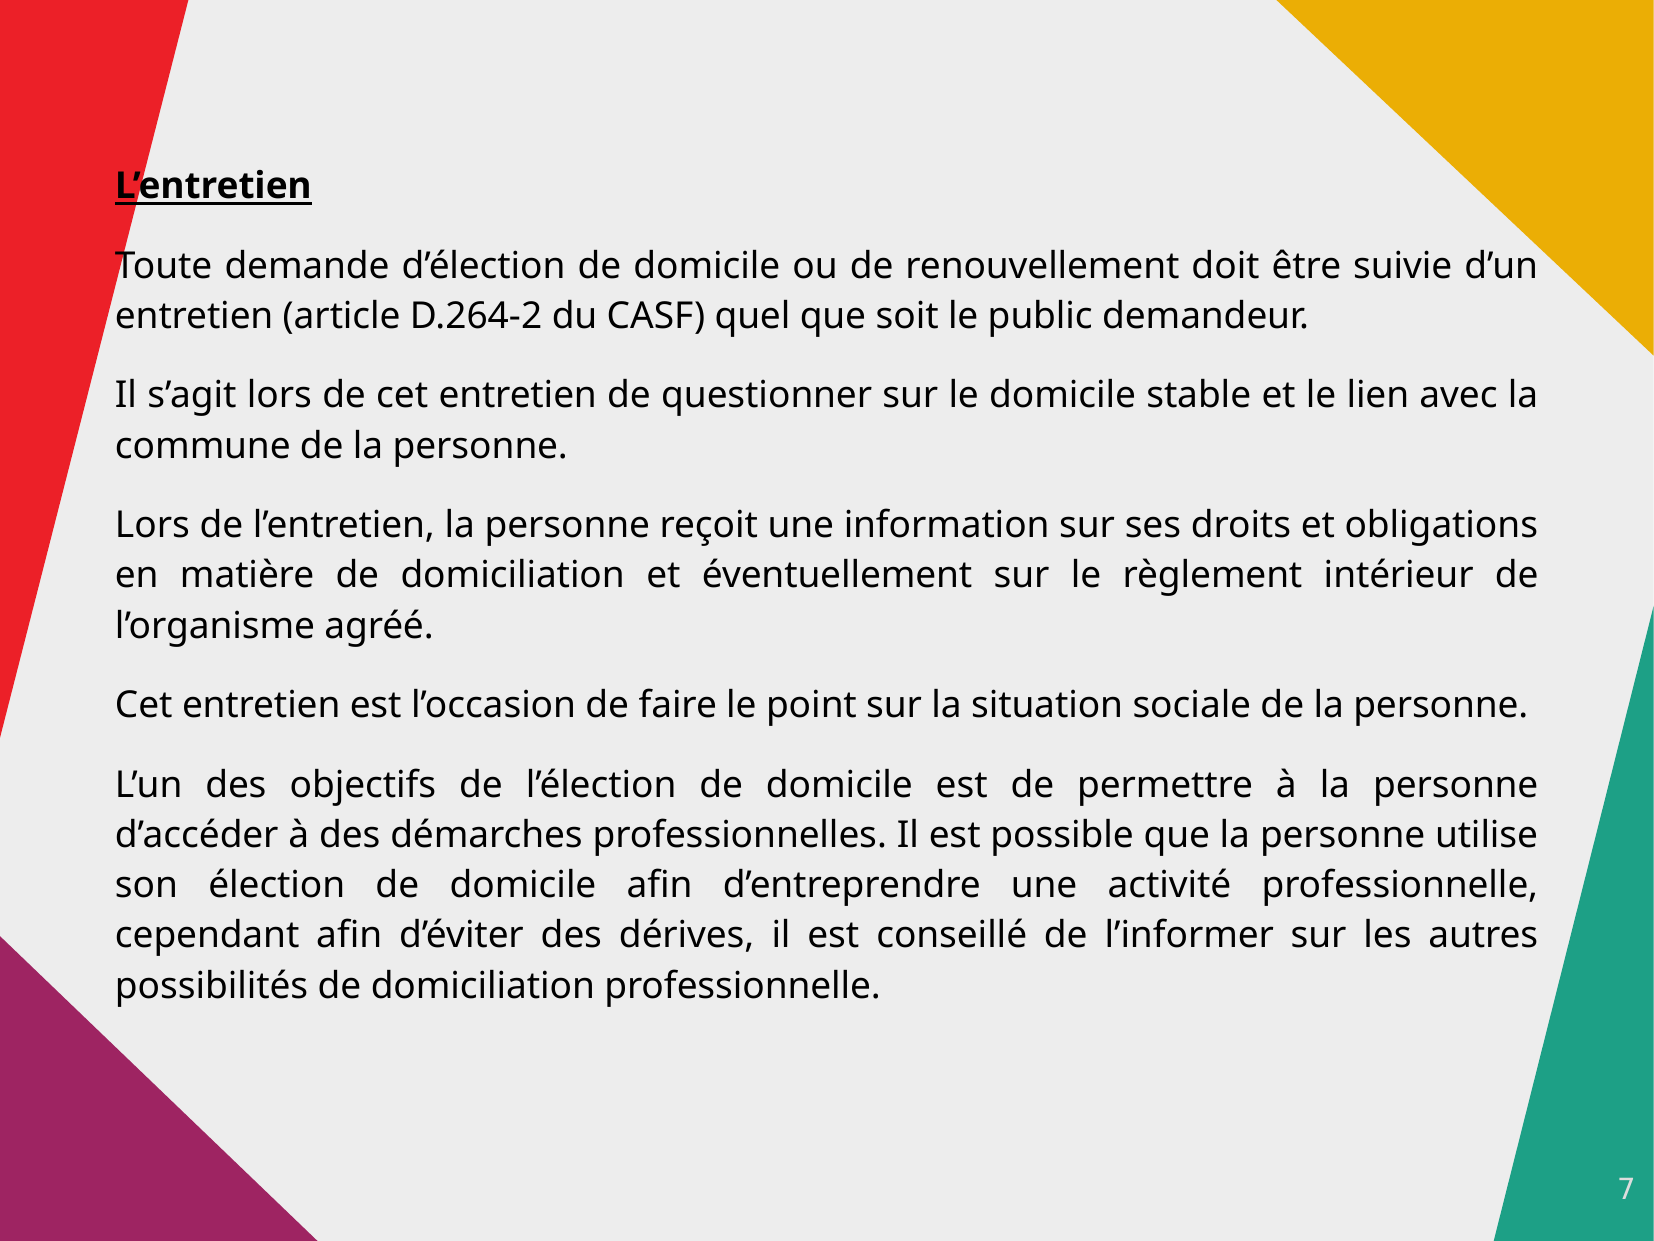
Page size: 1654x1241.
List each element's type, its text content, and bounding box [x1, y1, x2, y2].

list L’entretien Toute demande d’élection de domicile ou de renouvellement doit être suivie d’un entretien (article D.264-2 du CASF) quel que soit le public demandeur. Il s’agit lors de cet entretien de questionner sur le domicile stable et le lien avec la commune de la personne. Lors de l’entretien, la personne reçoit une information sur ses droits et obligations en matière de domiciliation et éventuellement sur le règlement intérieur de l’organisme agréé. Cet entretien est l’occasion de faire le point sur la situation sociale de la personne. L’un des objectifs de l’élection de domicile est de permettre à la personne d’accéder à des démarches professionnelles. Il est possible que la personne utilise son élection de domicile afin d’entreprendre une activité professionnelle, cependant afin d’éviter des dérives, il est conseillé de l’informer sur les autres possibilités de domiciliation professionnelle. [114, 159, 1539, 1033]
